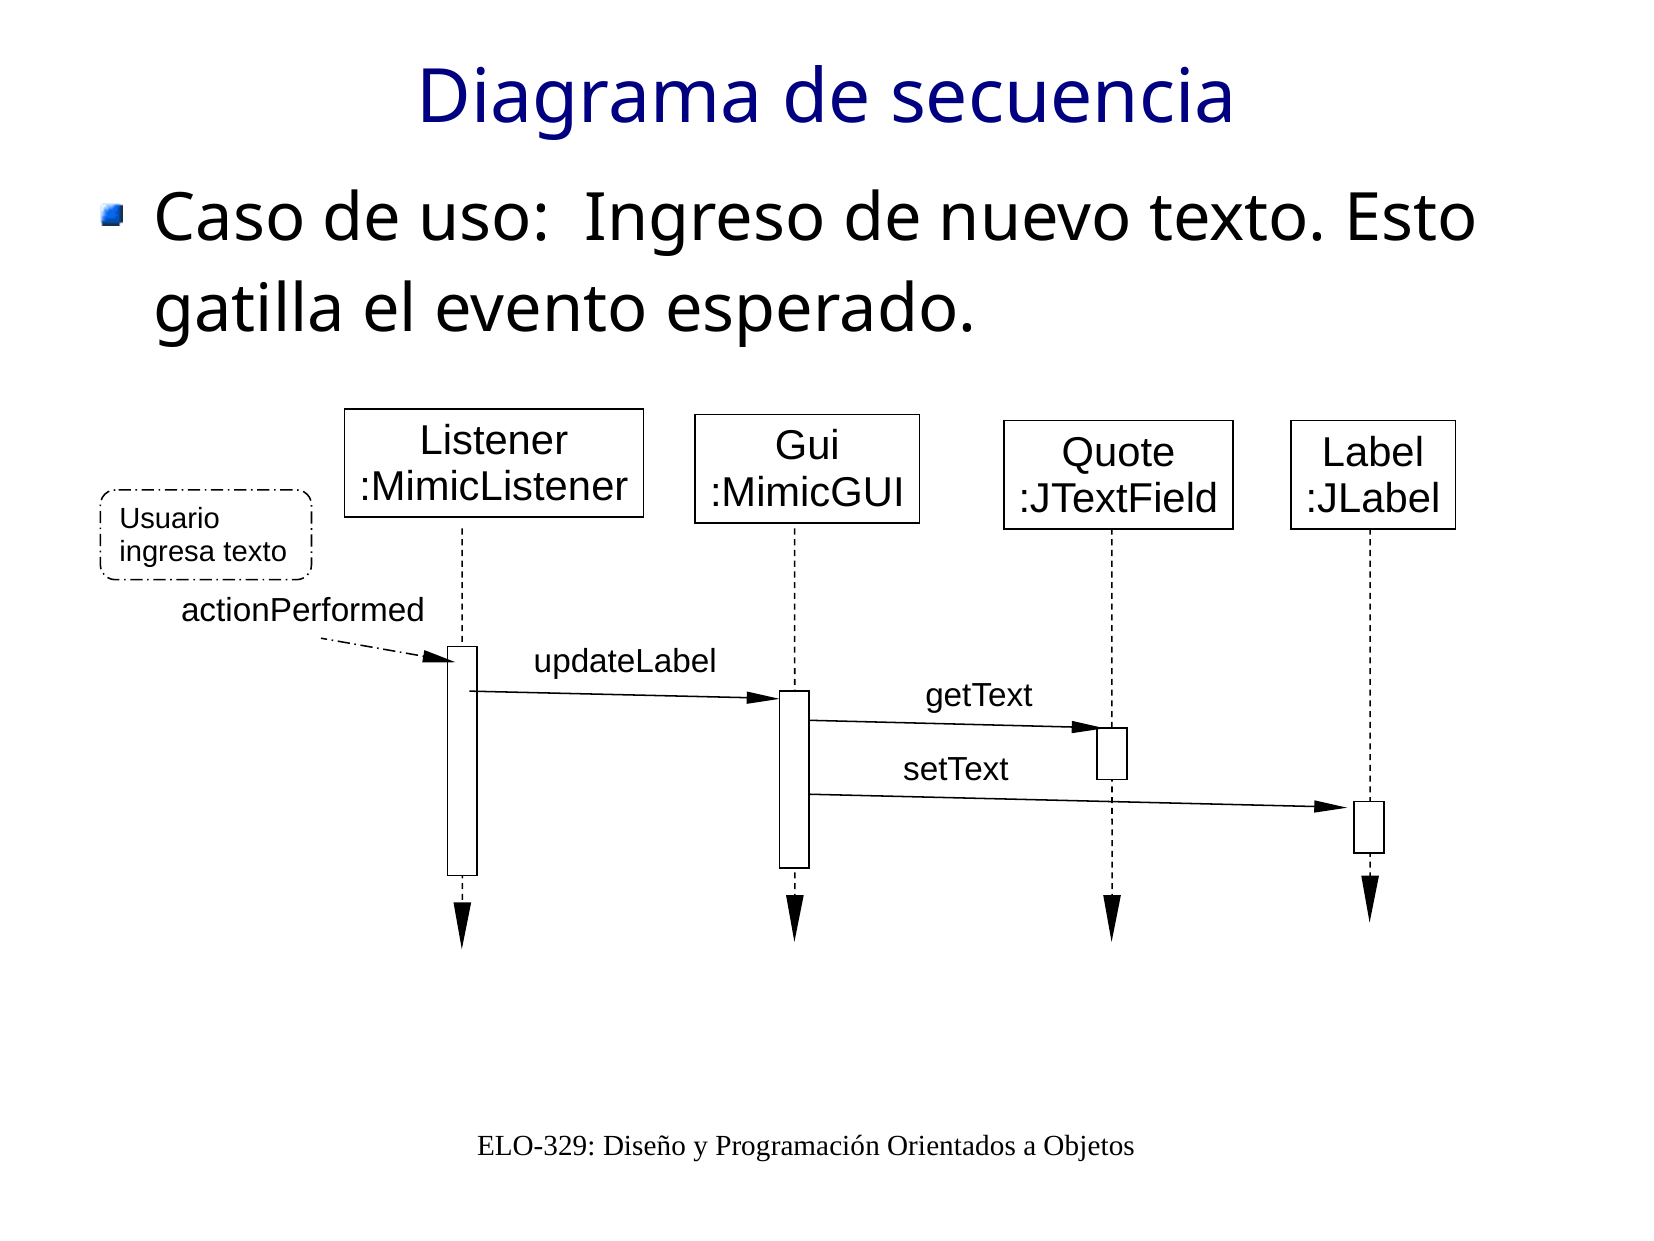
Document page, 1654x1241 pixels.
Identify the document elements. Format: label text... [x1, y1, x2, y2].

text_box updateLabel [519, 634, 732, 688]
text_box getText [910, 668, 1048, 722]
text_box [1097, 727, 1127, 780]
text_box [447, 646, 477, 876]
text_box Quote :JTextField [1003, 420, 1234, 530]
text_box [1354, 801, 1384, 854]
text_box Listener :MimicListener [344, 408, 644, 518]
text_box [779, 691, 810, 869]
text_box actionPerformed [166, 583, 441, 636]
list Caso de uso: Ingreso de nuevo texto. Esto gatilla el evento esperado. [82, 169, 1571, 380]
text_box setText [888, 742, 1024, 795]
text_box Gui :MimicGUI [695, 414, 920, 524]
text_box Usuario ingresa texto [100, 489, 312, 580]
text_box Label :JLabel [1290, 420, 1456, 530]
title Diagrama de secuencia [82, 43, 1571, 145]
